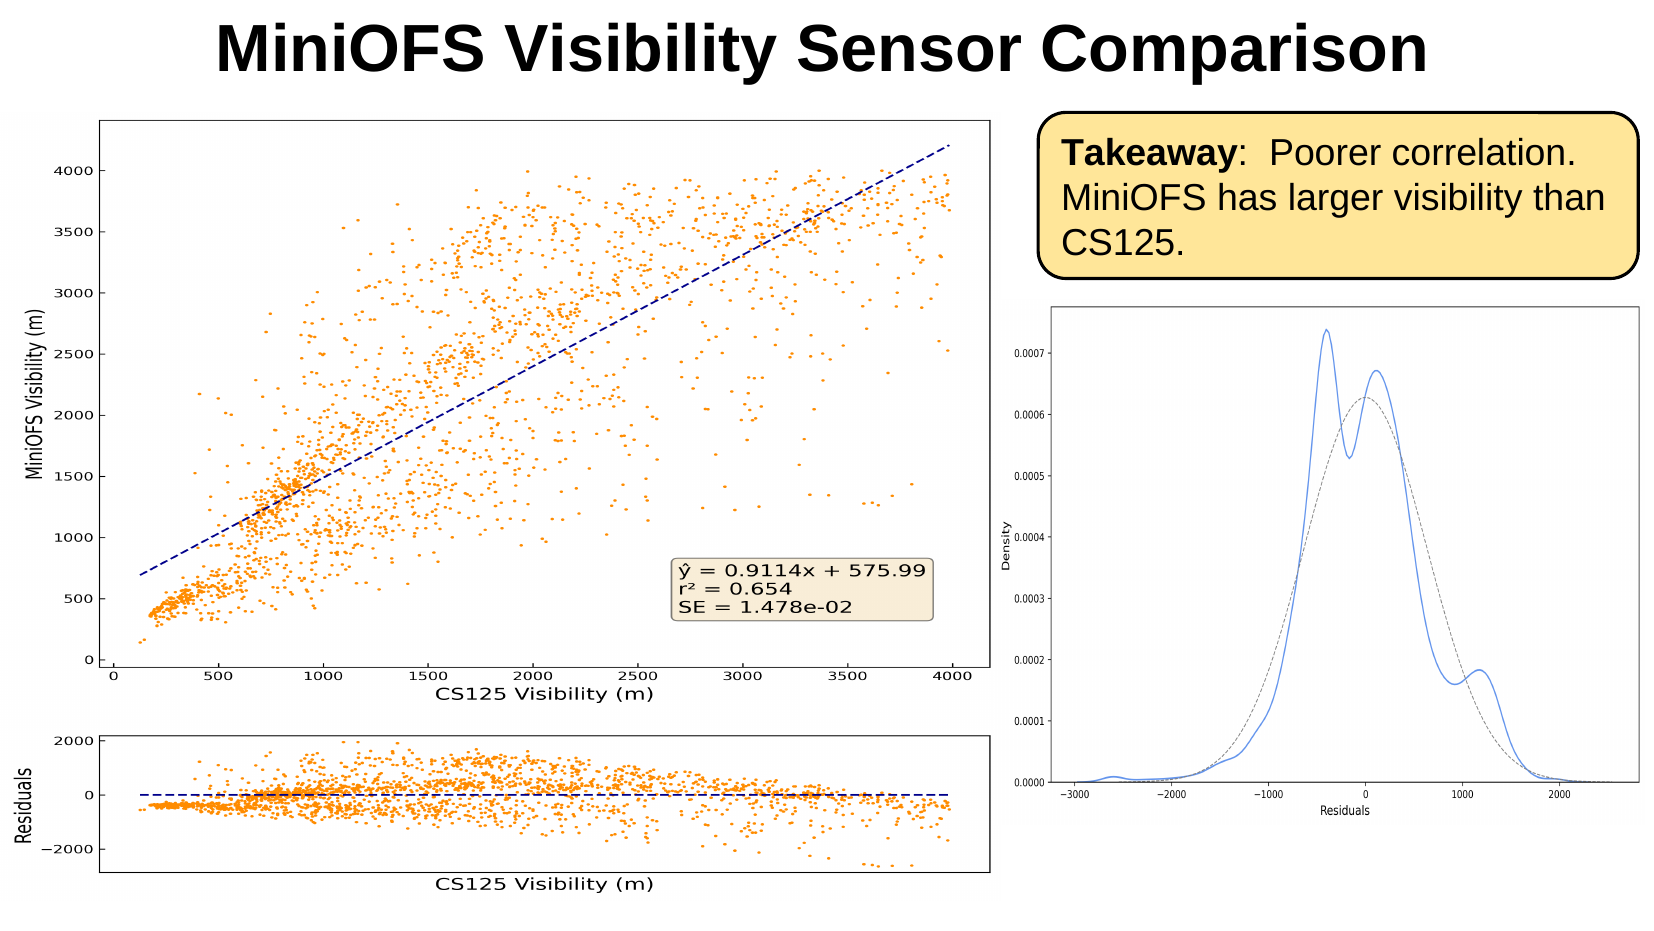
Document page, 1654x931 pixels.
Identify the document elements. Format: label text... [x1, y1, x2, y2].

text_box Takeaway: Poorer correlation. MiniOFS has larger visibility than CS125. [1038, 112, 1639, 279]
title MiniOFS Visibility Sensor Comparison [0, 0, 1651, 95]
picture [0, 112, 1645, 901]
